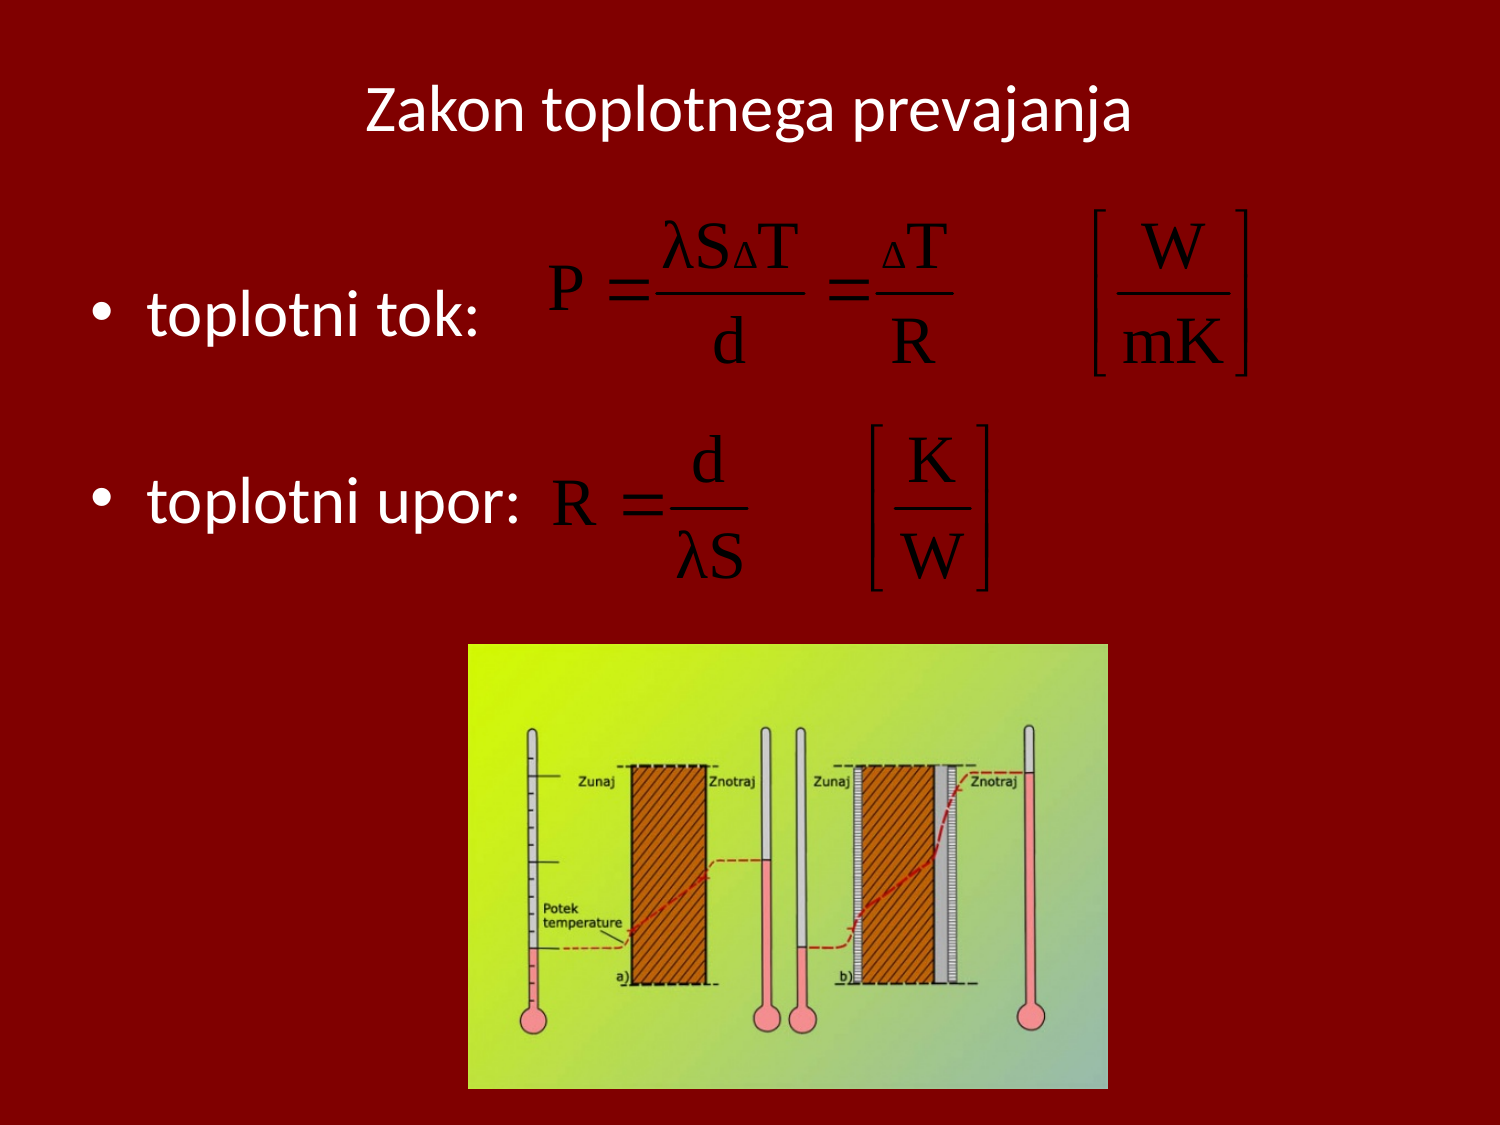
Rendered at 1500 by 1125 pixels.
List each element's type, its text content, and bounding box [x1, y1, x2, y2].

chart [539, 199, 1274, 393]
title Zakon toplotnega prevajanja [75, 45, 1425, 164]
chart [542, 413, 1016, 607]
list toplotni tok: toplotni upor: [75, 262, 1425, 1005]
picture [468, 644, 1108, 1089]
picture [541, 412, 1013, 605]
picture [537, 197, 1271, 390]
